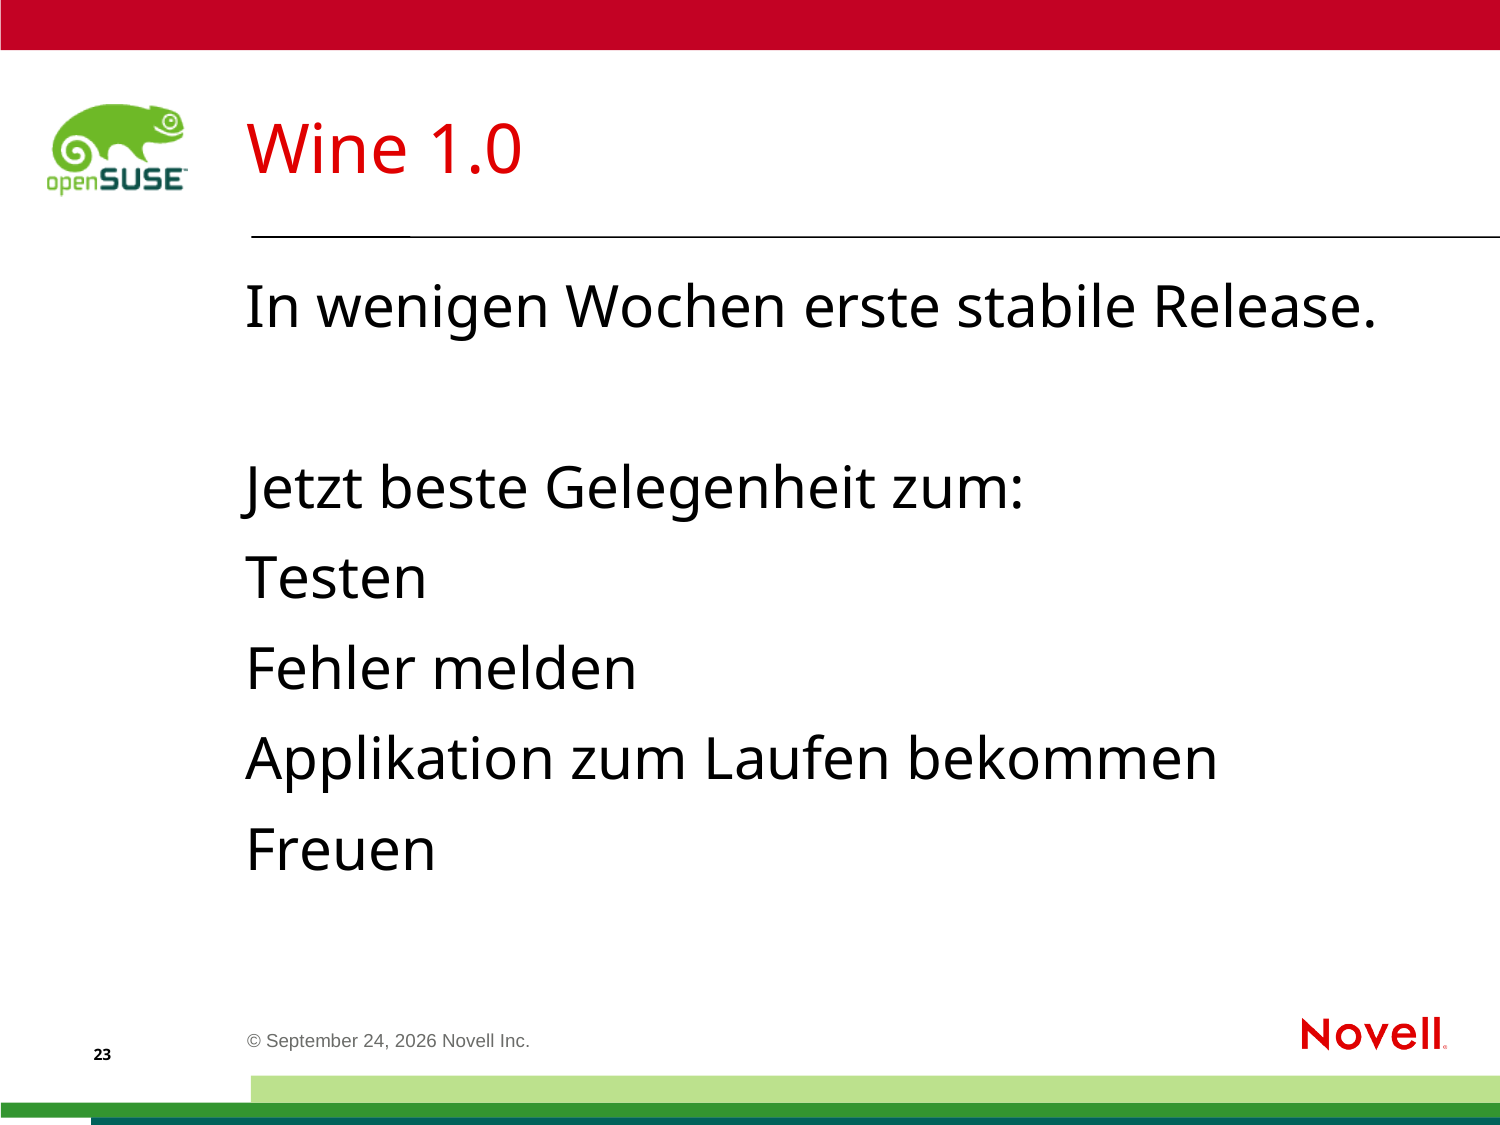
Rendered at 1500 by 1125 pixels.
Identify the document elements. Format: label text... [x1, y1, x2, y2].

picture [1295, 1011, 1453, 1056]
list In wenigen Wochen erste stabile Release. Jetzt beste Gelegenheit zum: Testen Fehler melden Applikation zum Laufen bekommen Freuen [245, 267, 1458, 980]
picture [47, 104, 188, 197]
title Wine 1.0 [246, 68, 1409, 231]
